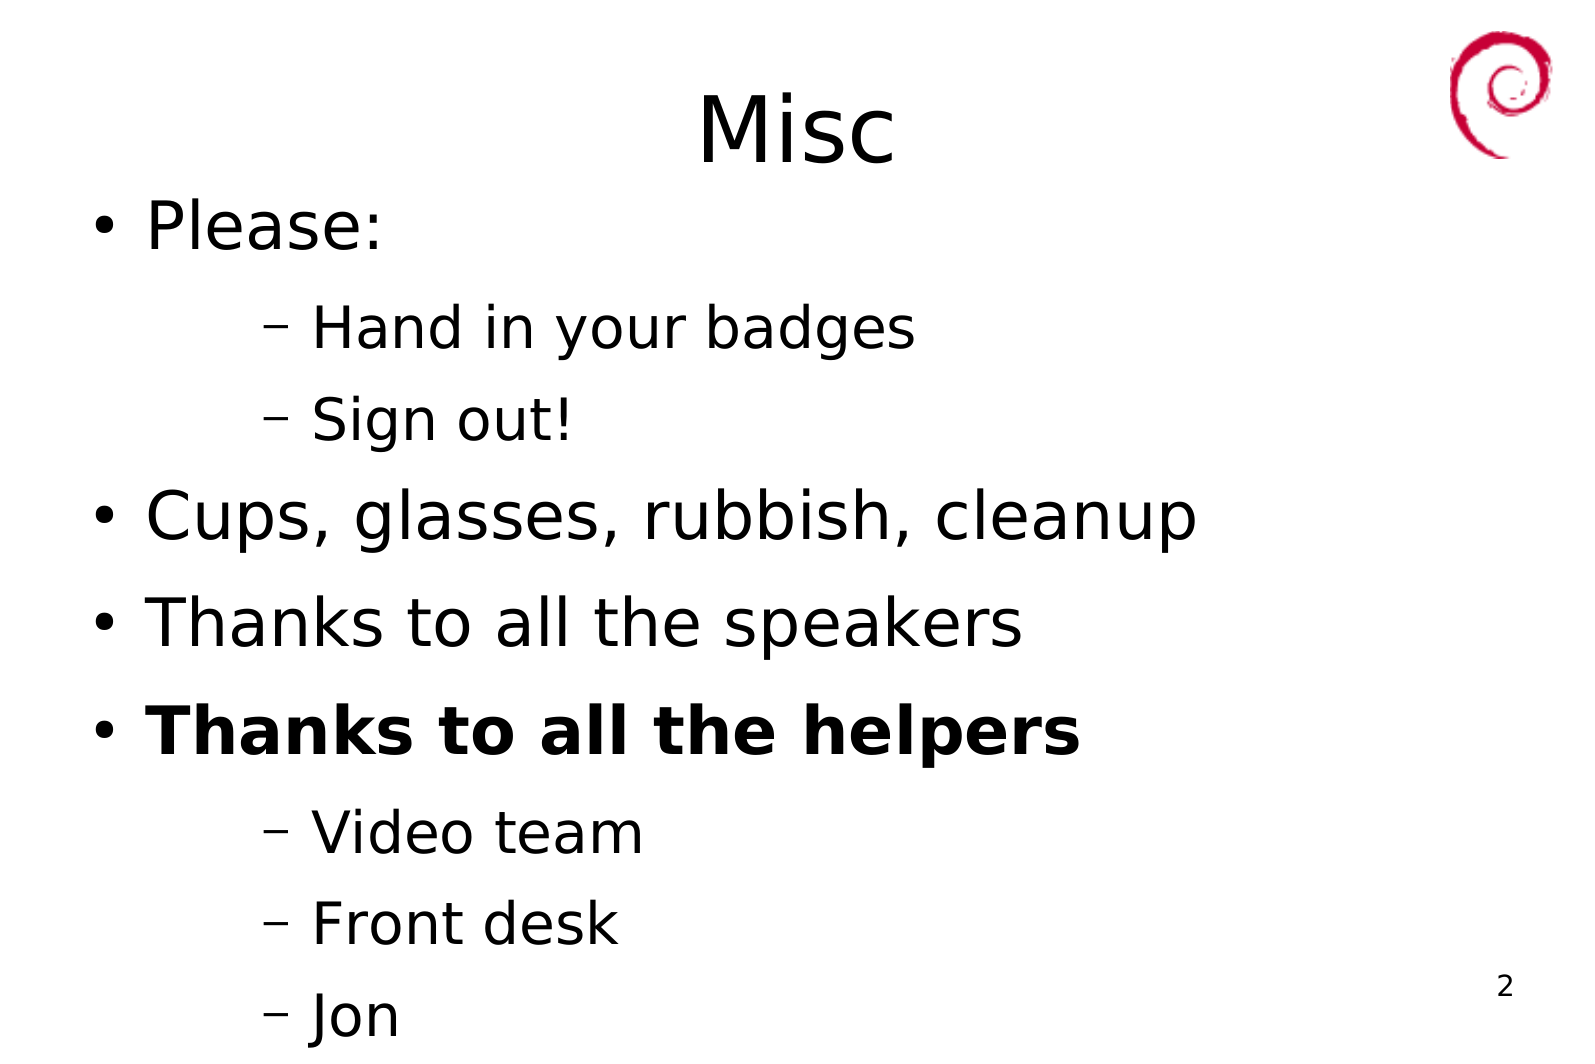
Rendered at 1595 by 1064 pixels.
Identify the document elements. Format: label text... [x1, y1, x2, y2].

picture [1450, 31, 1555, 159]
title Misc [79, 42, 1515, 221]
list Please: Hand in your badges Sign out! Cups, glasses, rubbish, cleanup Thanks to all the speakers Thanks to all the helpers Video team Front desk Jon [75, 187, 1510, 1050]
